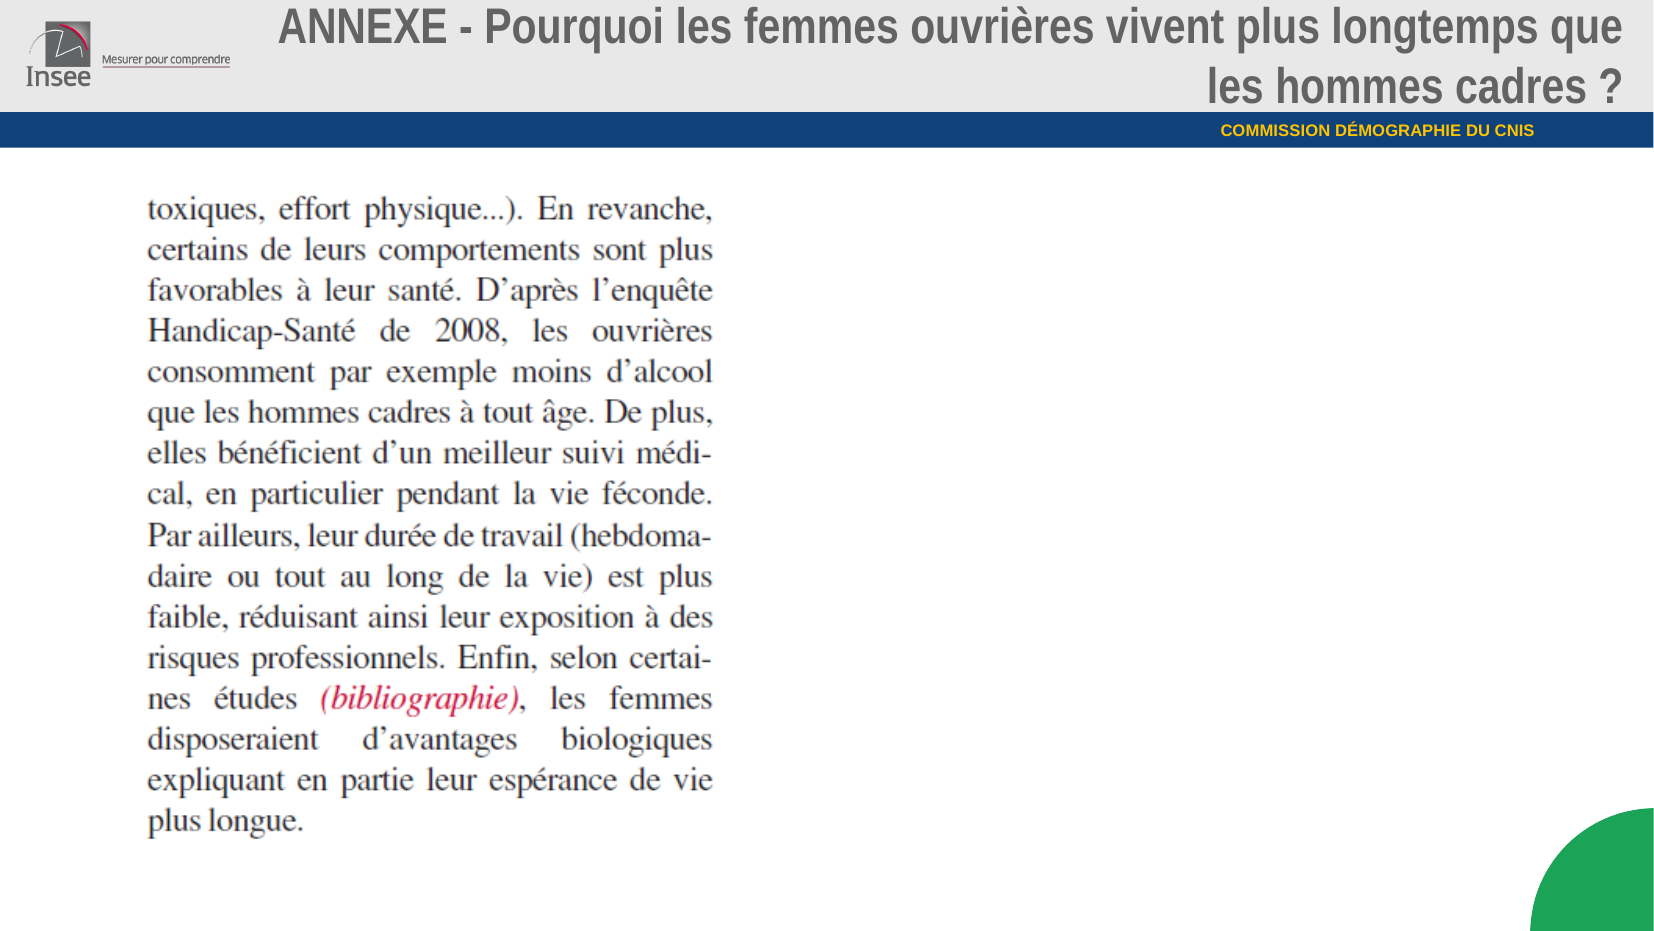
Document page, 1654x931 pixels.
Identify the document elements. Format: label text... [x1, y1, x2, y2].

picture [23, 0, 225, 89]
picture [132, 190, 747, 911]
title ANNEXE - Pourquoi les femmes ouvrières vivent plus longtemps que les hommes cadres ? [225, 0, 1624, 131]
picture [1530, 808, 1654, 931]
footer Commission démographie du Cnis [59, 112, 1536, 148]
